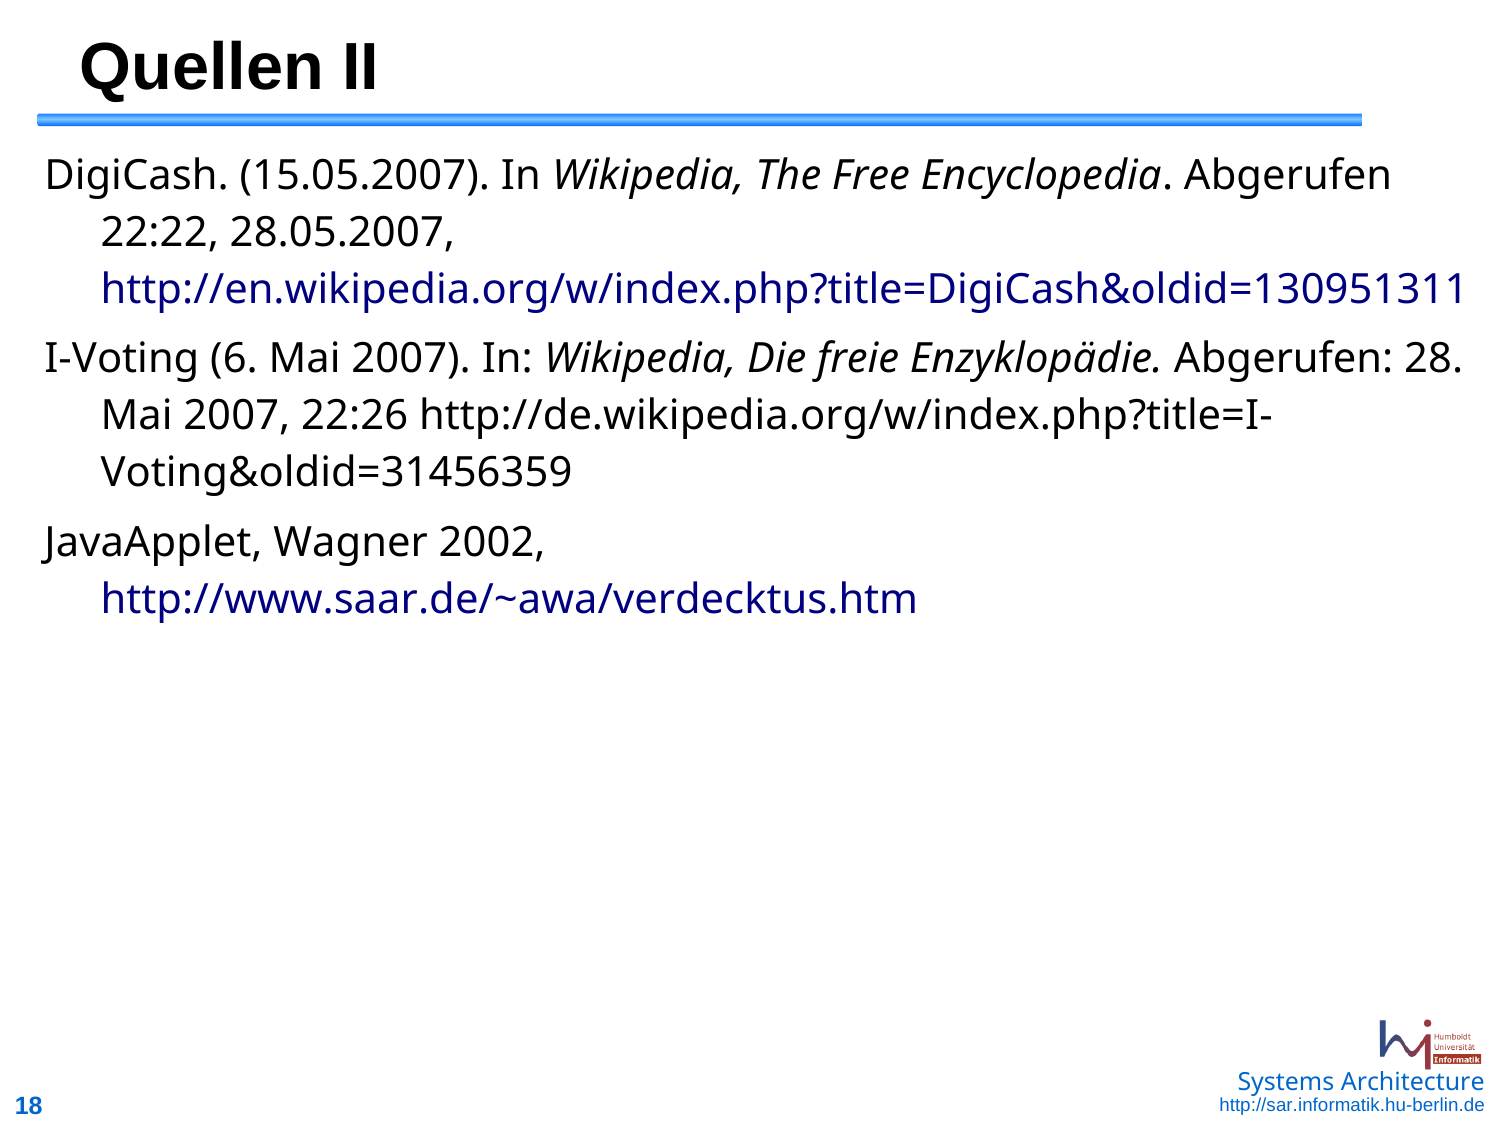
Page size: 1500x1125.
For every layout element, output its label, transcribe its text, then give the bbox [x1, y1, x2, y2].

title Quellen II [29, 20, 1500, 114]
list DigiCash. (15.05.2007). In Wikipedia, The Free Encyclopedia. Abgerufen 22:22, 28.05.2007, http://en.wikipedia.org/w/index.php?title=DigiCash&oldid=130951311 I-Voting (6. Mai 2007). In: Wikipedia, Die freie Enzyklopädie. Abgerufen: 28. Mai 2007, 22:26 http://de.wikipedia.org/w/index.php?title=I-Voting&oldid=31456359 JavaApplet, Wagner 2002, http://www.saar.de/~awa/verdecktus.htm [29, 137, 1500, 1059]
picture [1376, 1059, 1483, 1071]
